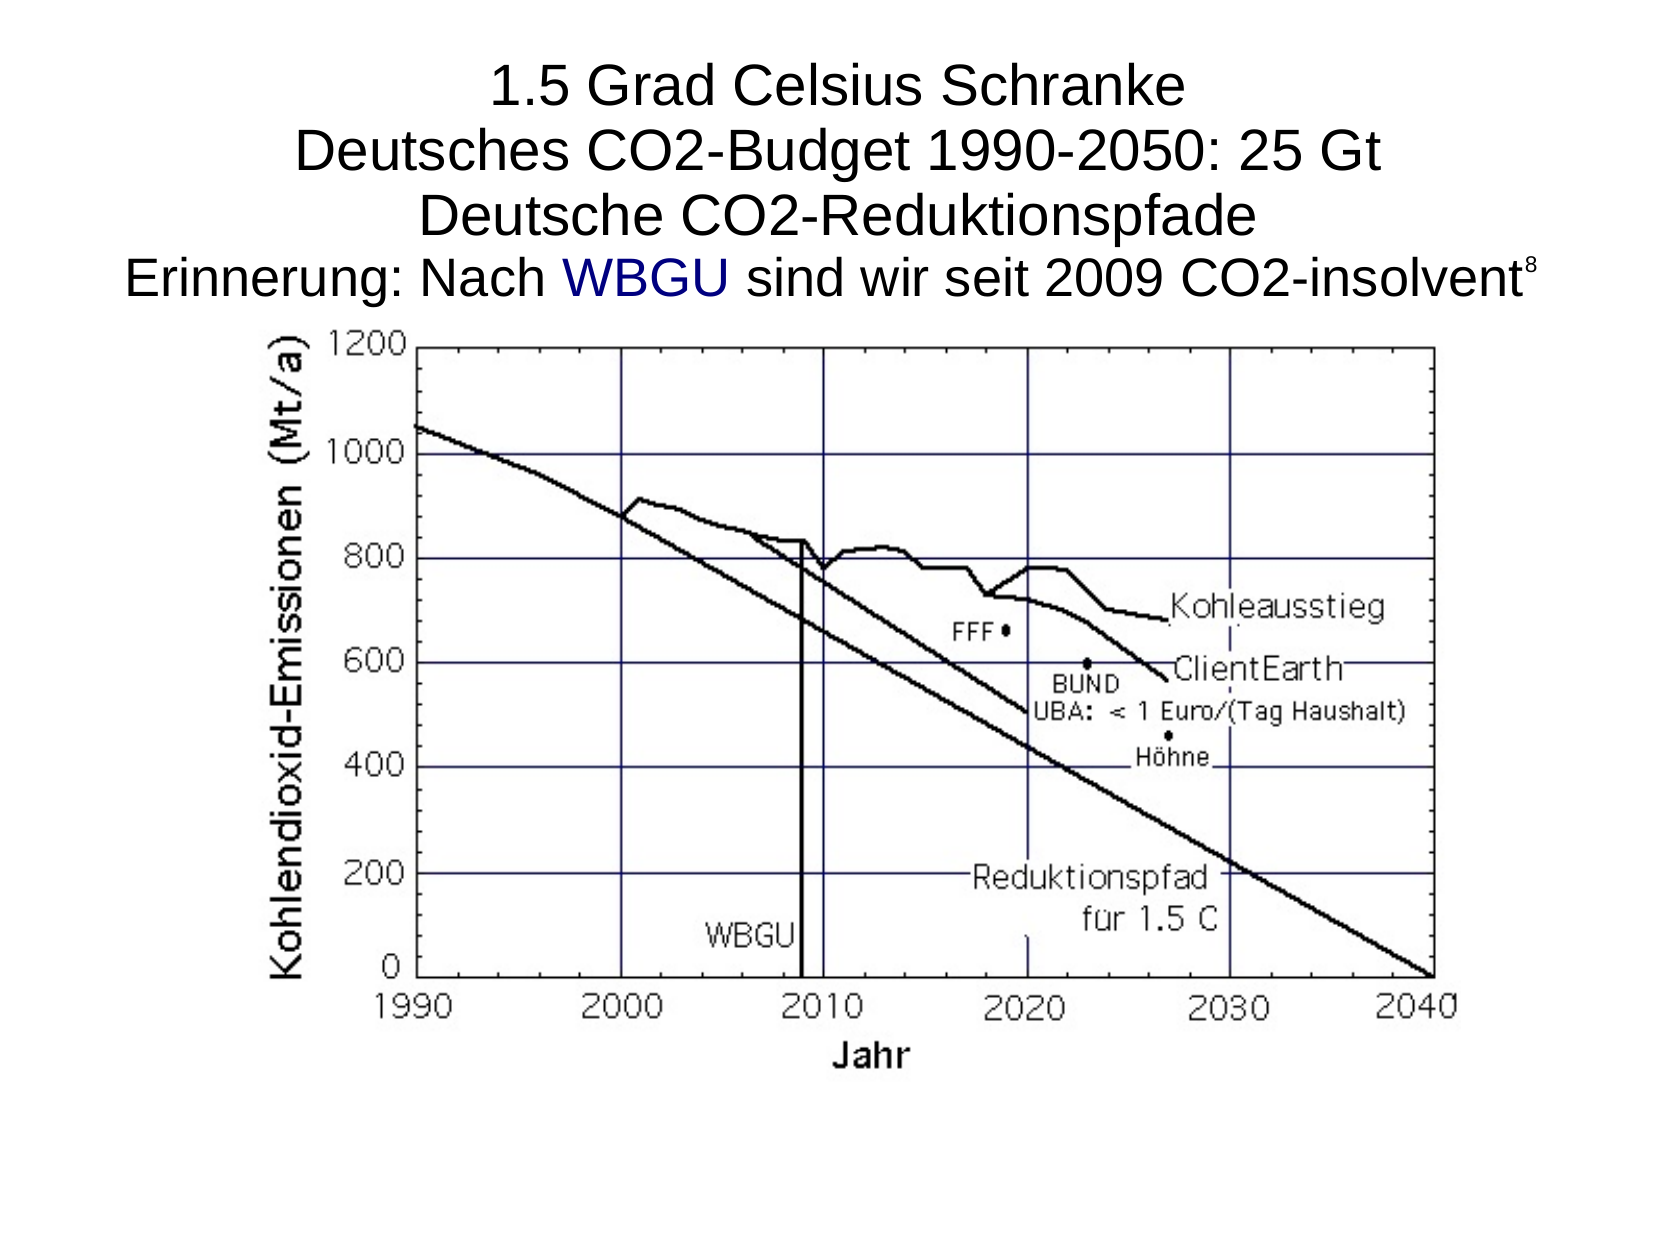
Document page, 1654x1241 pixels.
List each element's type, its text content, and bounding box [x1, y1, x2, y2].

title 1.5 Grad Celsius Schranke Deutsches CO2-Budget 1990-2050: 25 Gt Deutsche CO2-Reduktionspfade Erinnerung: Nach WBGU sind wir seit 2009 CO2-insolvent8 [94, 52, 1583, 309]
picture [210, 314, 1461, 1148]
